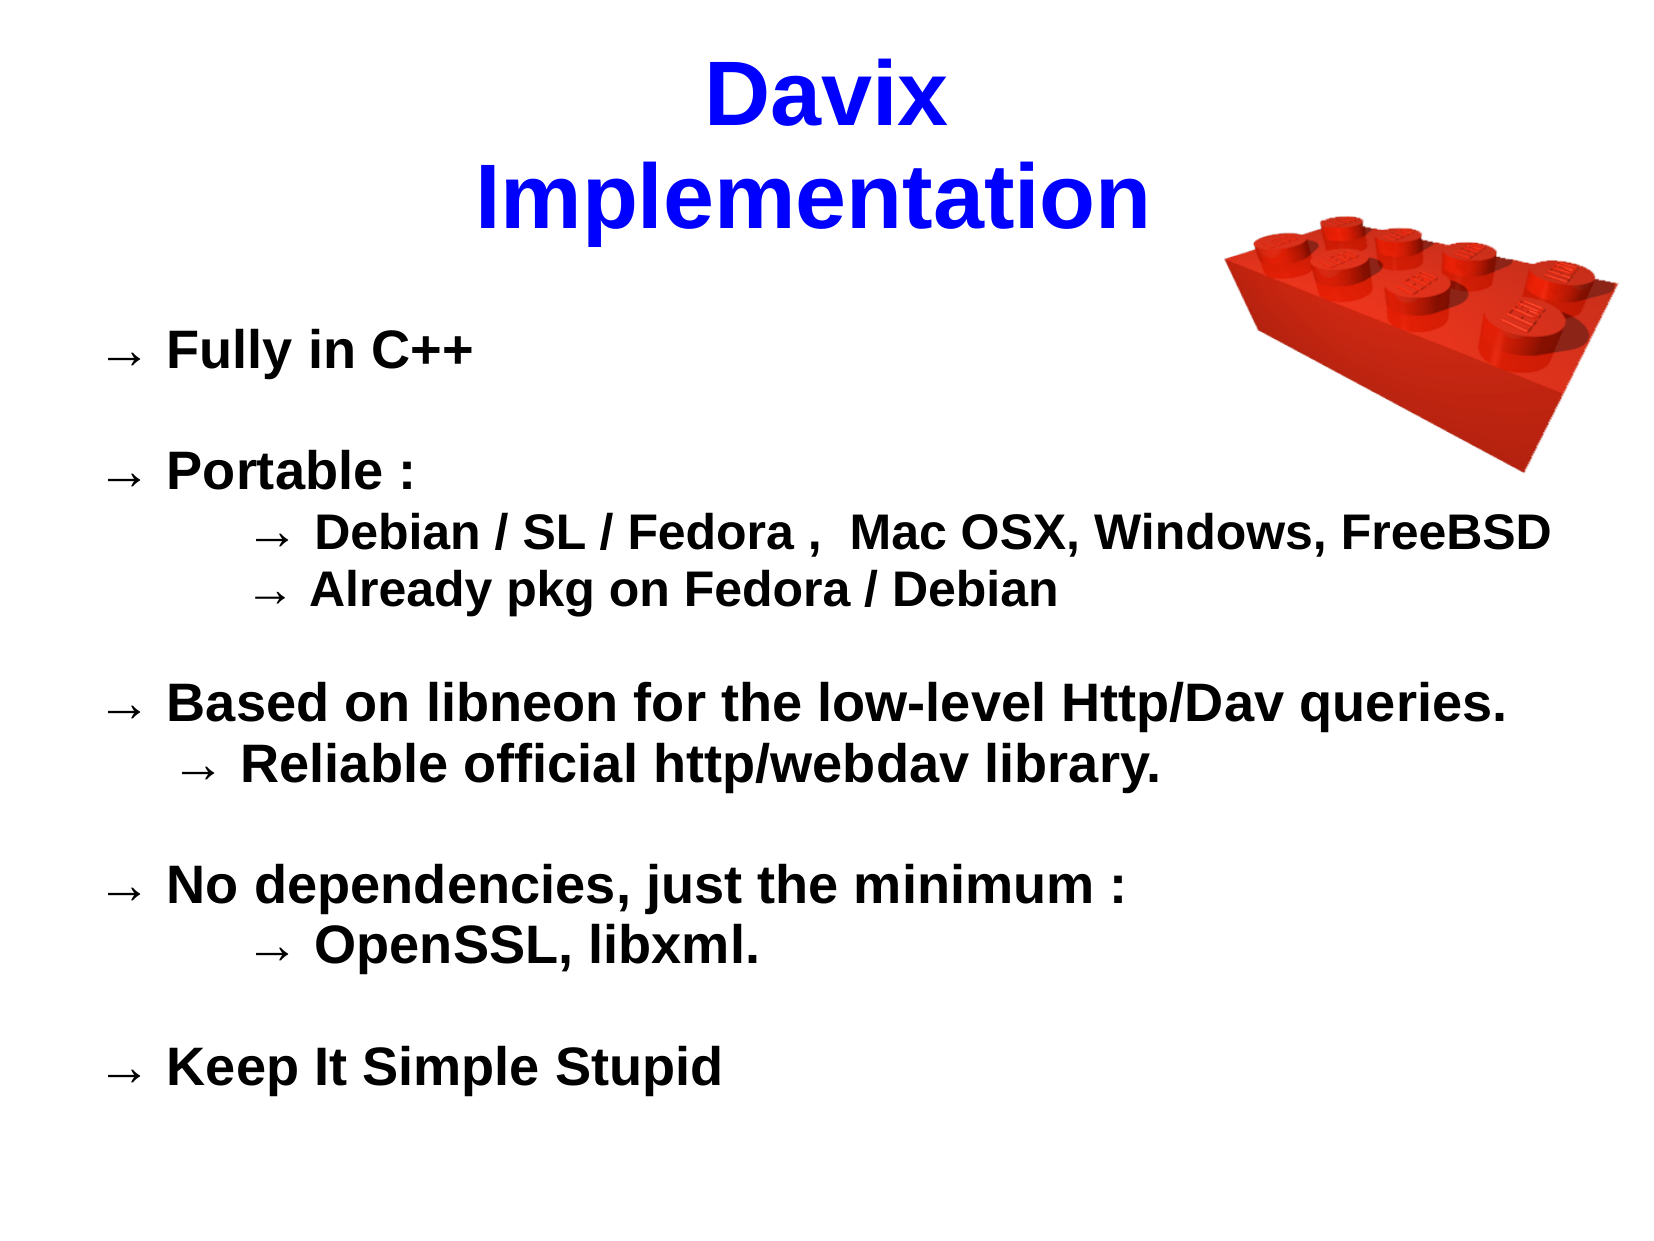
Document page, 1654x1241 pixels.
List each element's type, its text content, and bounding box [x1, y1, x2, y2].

text_box → Fully in C++ → Portable : → Debian / SL / Fedora , Mac OSX, Windows, FreeBSD → Already pkg on Fedora / Debian → Based on libneon for the low-level Http/Dav queries. → Reliable official http/webdav library. → No dependencies, just the minimum : → OpenSSL, libxml. → Keep It Simple Stupid [82, 227, 1630, 1241]
picture [1215, 203, 1630, 485]
text_box Davix Implementation [366, 35, 1288, 256]
